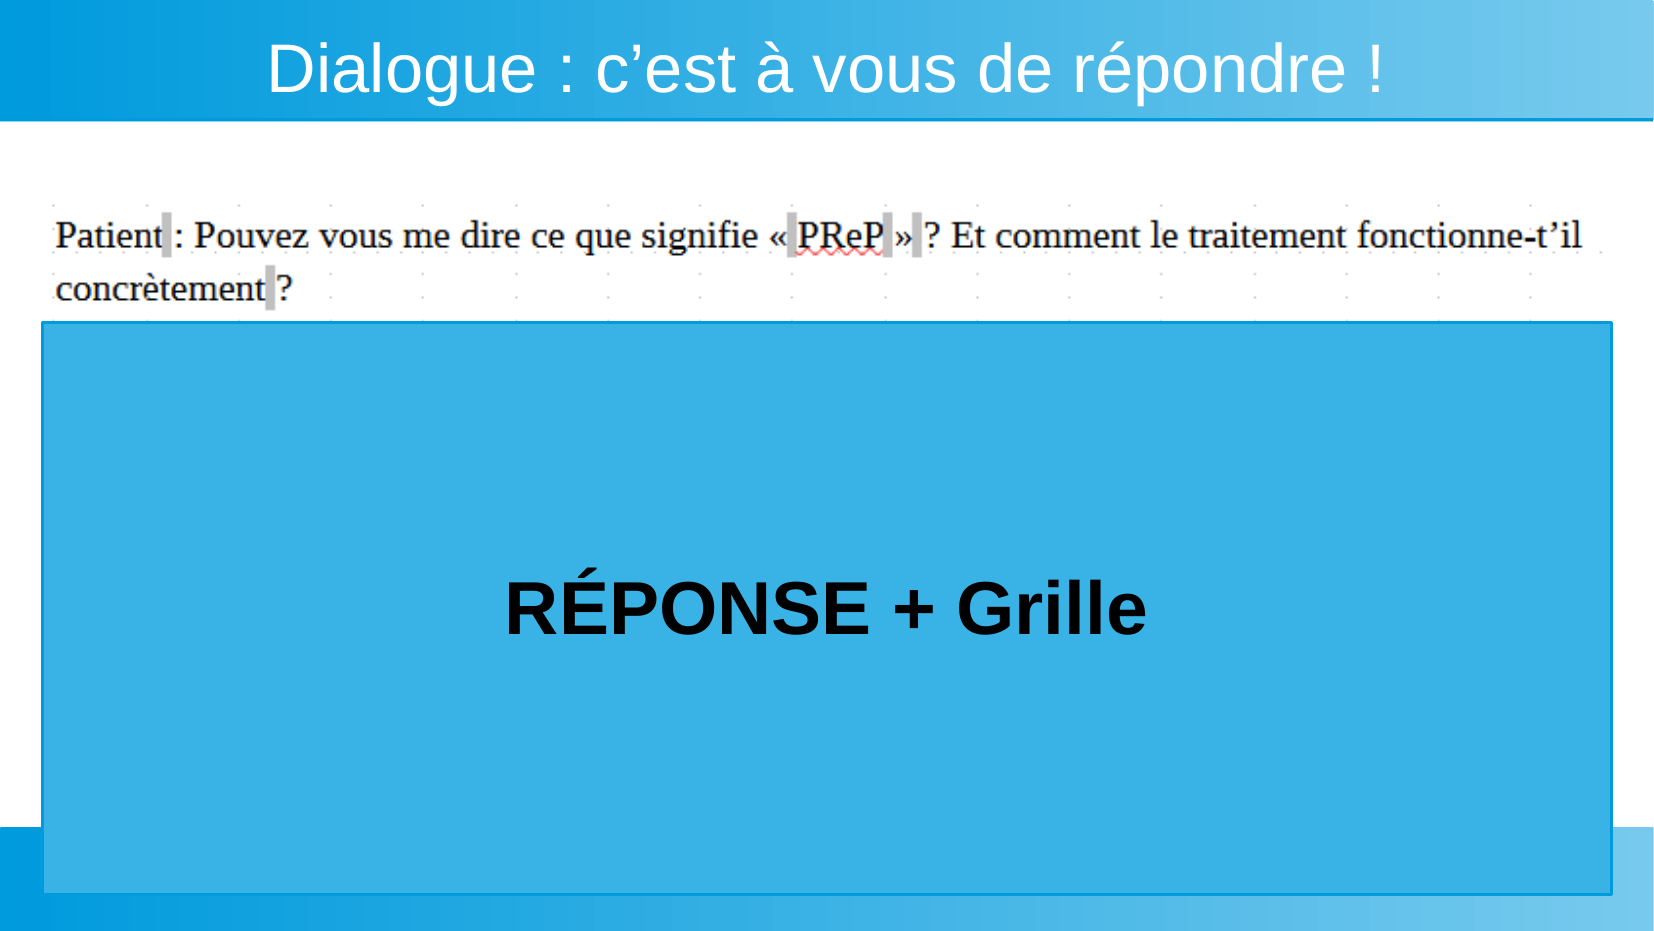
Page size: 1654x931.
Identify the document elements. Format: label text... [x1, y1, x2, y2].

title Dialogue : c’est à vous de répondre ! [59, 29, 1595, 108]
text_box RÉPONSE + Grille [42, 322, 1612, 895]
picture [47, 203, 1612, 320]
